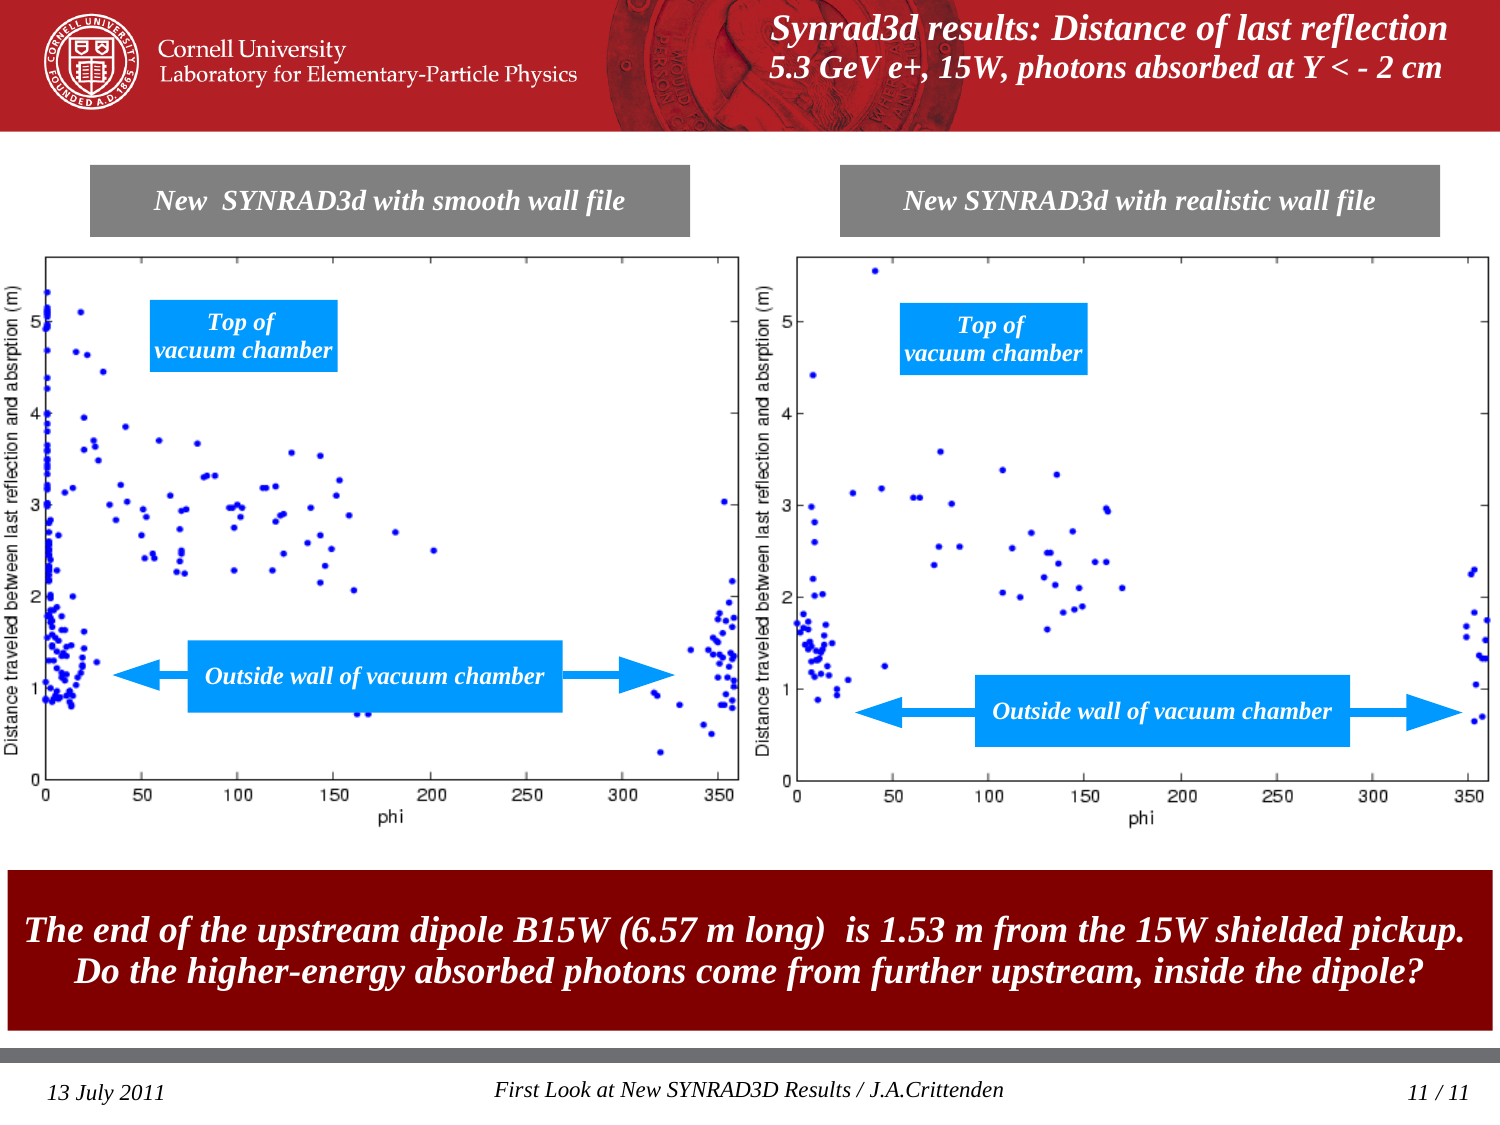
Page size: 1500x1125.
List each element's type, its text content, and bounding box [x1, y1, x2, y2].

text_box New SYNRAD3d with smooth wall file [90, 164, 691, 237]
text_box Top of vacuum chamber [149, 299, 338, 372]
text_box Top of vacuum chamber [899, 302, 1088, 376]
text_box Synrad3d results: Distance of last reflection 5.3 GeV e+, 15W, photons absorbed at Y < - 2 cm [712, 0, 1500, 113]
picture [0, 254, 1500, 834]
picture [0, 0, 1500, 132]
text_box Outside wall of vacuum chamber [187, 640, 563, 713]
text_box New SYNRAD3d with realistic wall file [840, 164, 1441, 237]
text_box Outside wall of vacuum chamber [975, 674, 1351, 747]
text_box The end of the upstream dipole B15W (6.57 m long) is 1.53 m from the 15W shielded pickup. Do the higher-energy absorbed photons come from further upstream, inside the dipole? [7, 870, 1493, 1031]
